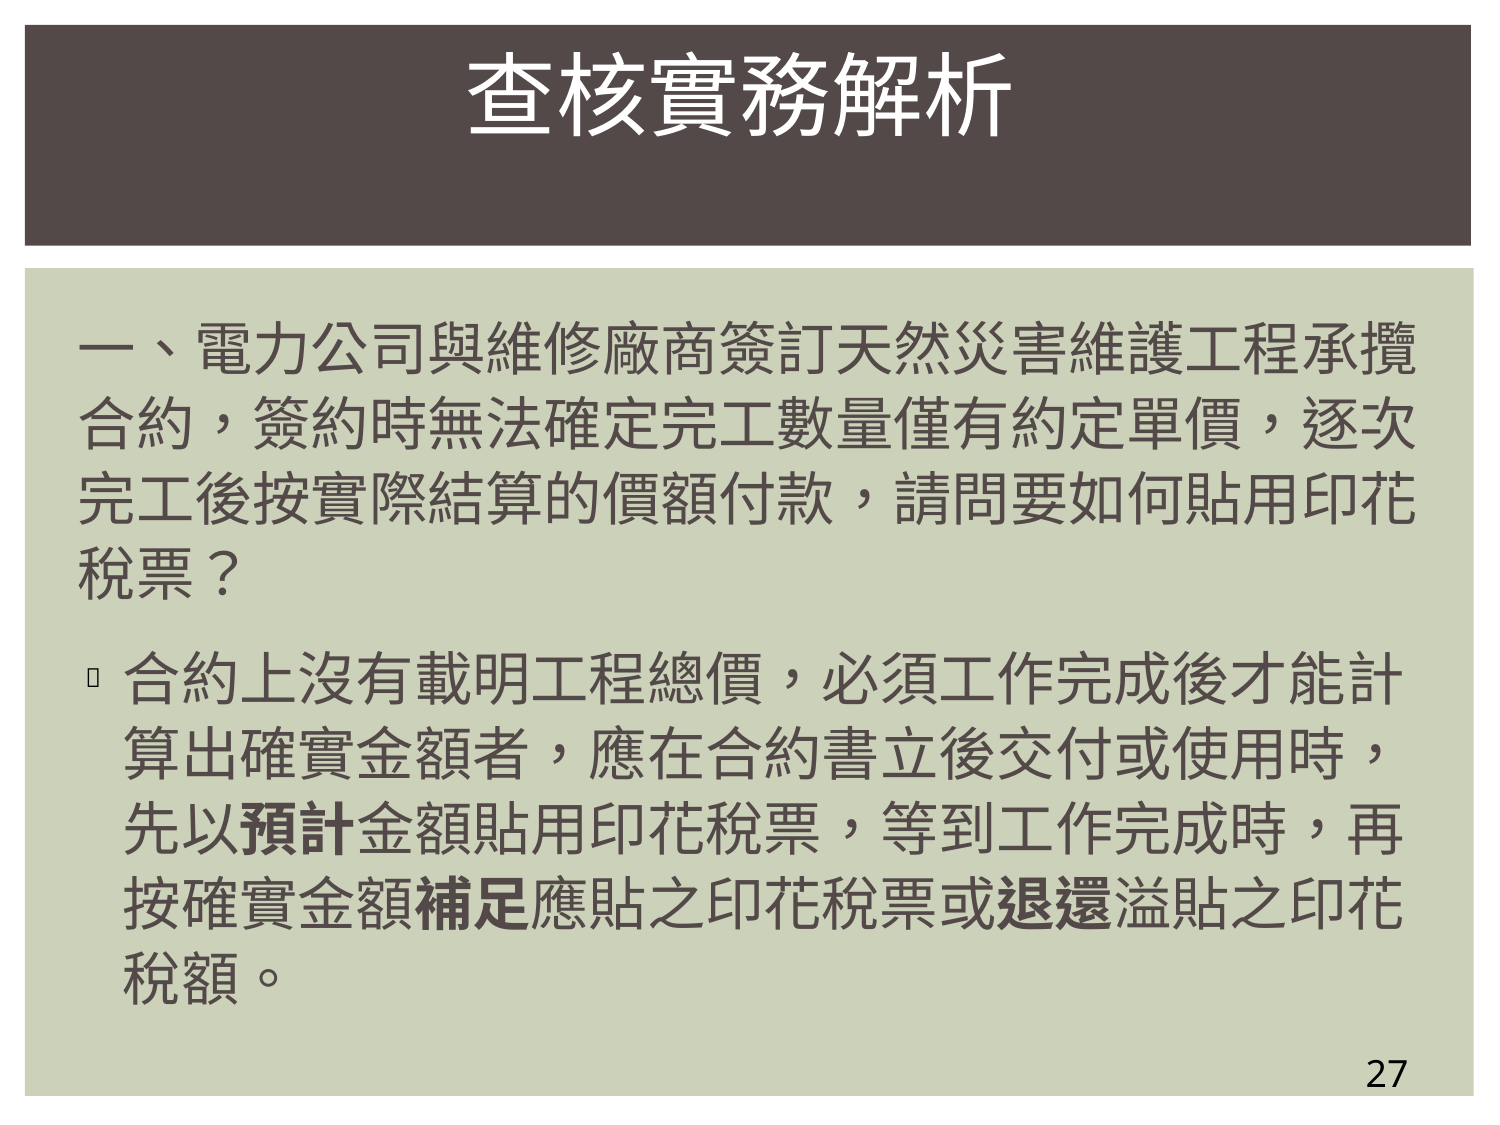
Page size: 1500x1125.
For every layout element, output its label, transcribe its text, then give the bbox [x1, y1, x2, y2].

list 一、電力公司與維修廠商簽訂天然災害維護工程承攬合約，簽約時無法確定完工數量僅有約定單價，逐次完工後按實際結算的價額付款，請問要如何貼用印花稅票？ 合約上沒有載明工程總價，必須工作完成後才能計算出確實金額者，應在合約書立後交付或使用時，先以預計金額貼用印花稅票，等到工作完成時，再按確實金額補足應貼之印花稅票或退還溢貼之印花稅額。 [63, 300, 1436, 1035]
slide_number <編號> [1350, 1042, 1447, 1088]
title 查核實務解析 [64, 31, 1415, 219]
